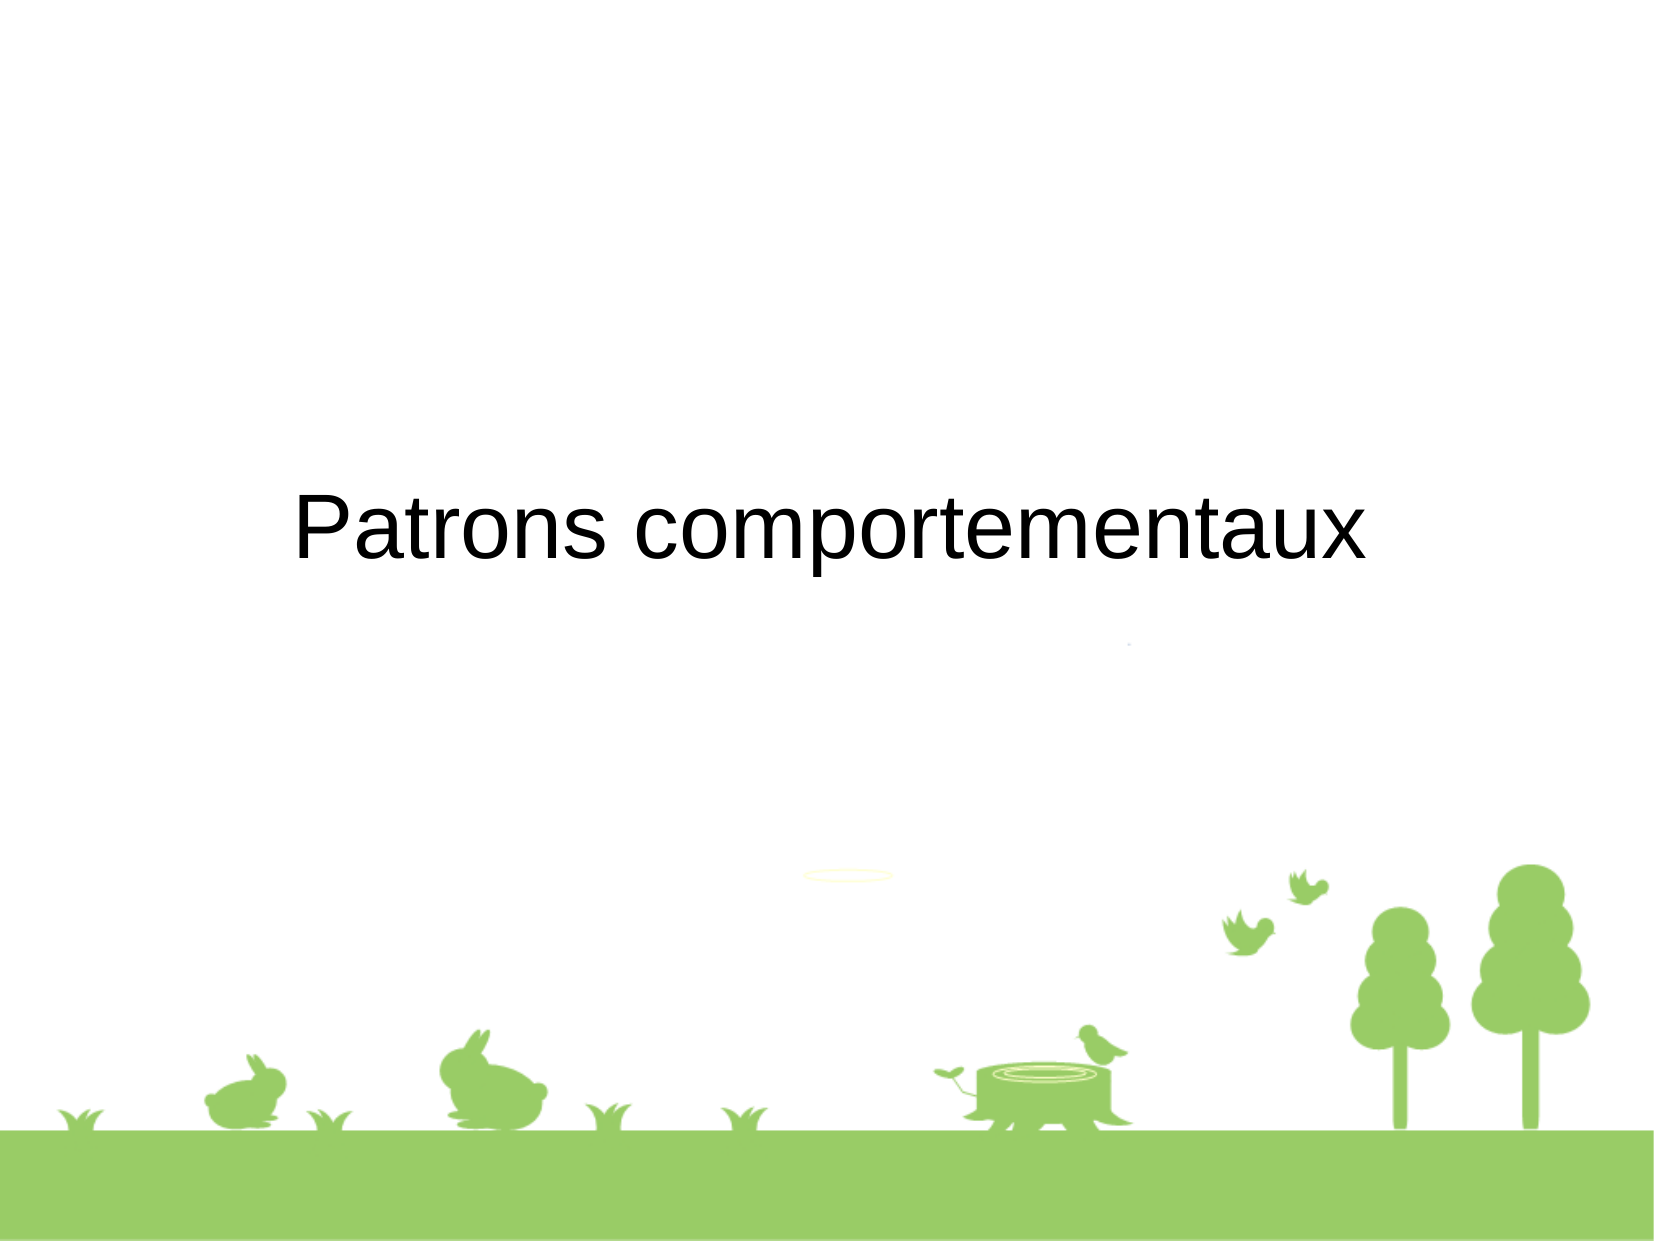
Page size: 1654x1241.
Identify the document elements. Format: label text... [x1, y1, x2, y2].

title Patrons comportementaux [86, 422, 1576, 631]
picture [0, 0, 1654, 1241]
